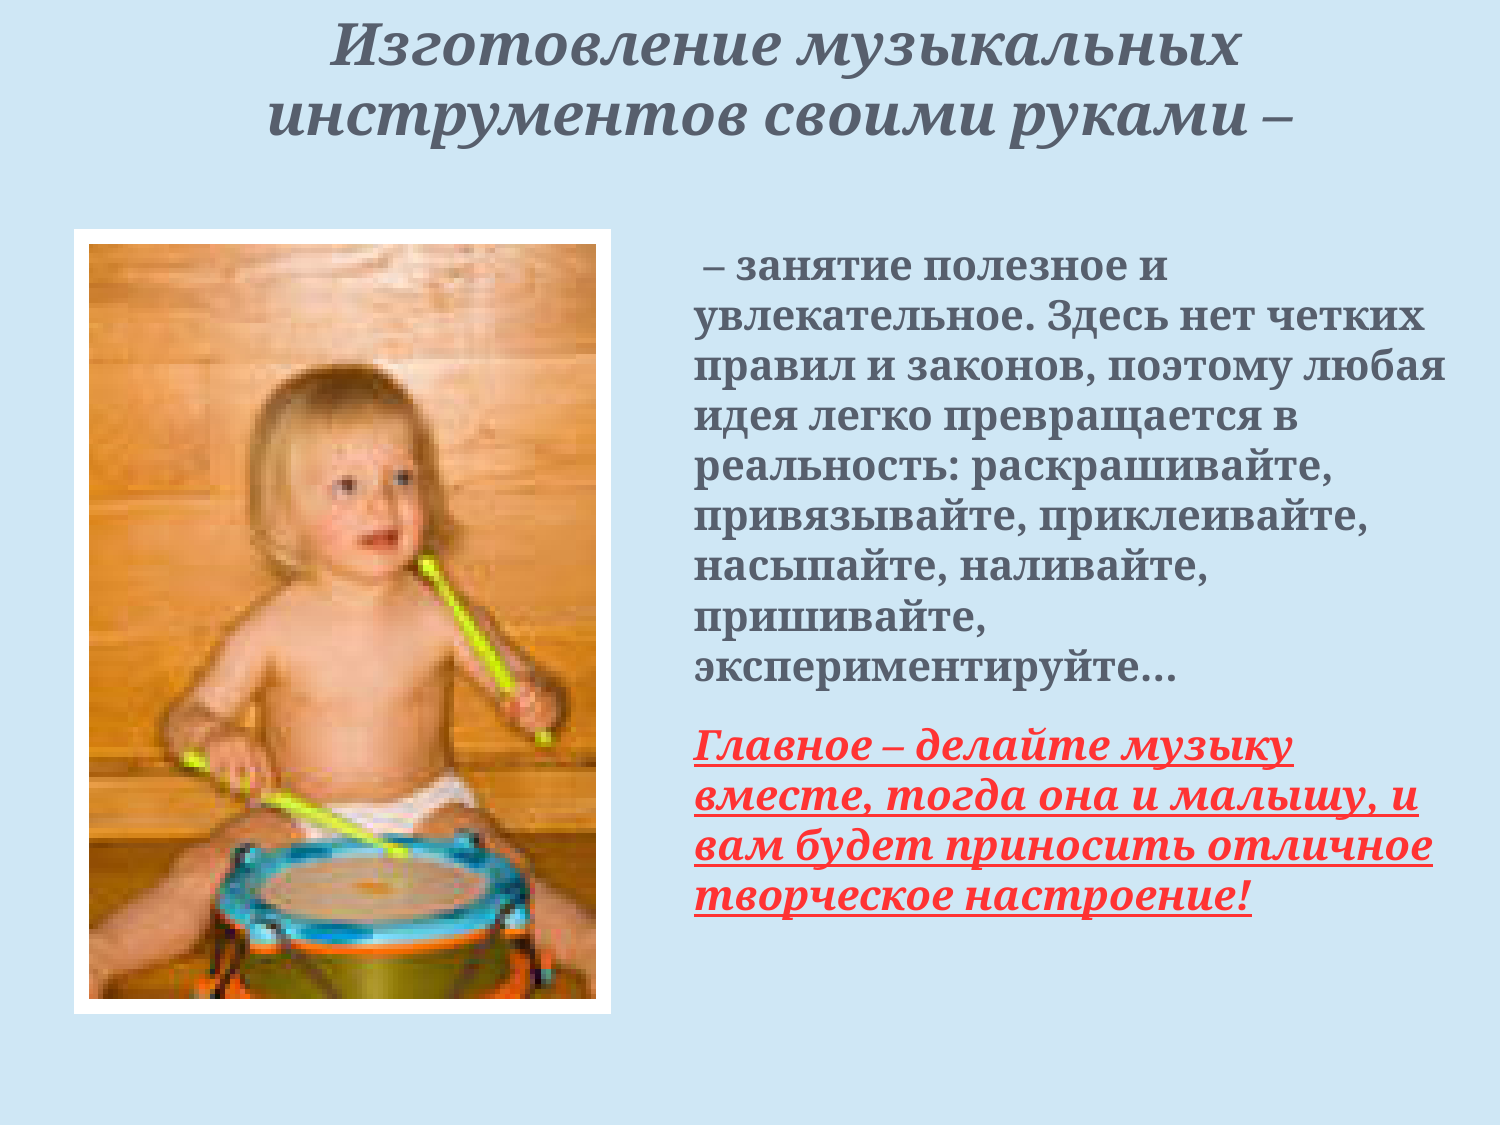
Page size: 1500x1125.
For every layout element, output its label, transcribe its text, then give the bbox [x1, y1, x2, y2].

title Изготовление музыкальных инструментов своими руками – [75, 0, 1500, 178]
picture [88, 243, 597, 1000]
list – занятие полезное и увлекательное. Здесь нет четких правил и законов, поэтому любая идея легко превращается в реальность: раскрашивайте, привязывайте, приклеивайте, насыпайте, наливайте, пришивайте, экспериментируйте… Главное – делайте музыку вместе, тогда она и малышу, и вам будет приносить отличное творческое настроение! [679, 231, 1475, 1038]
